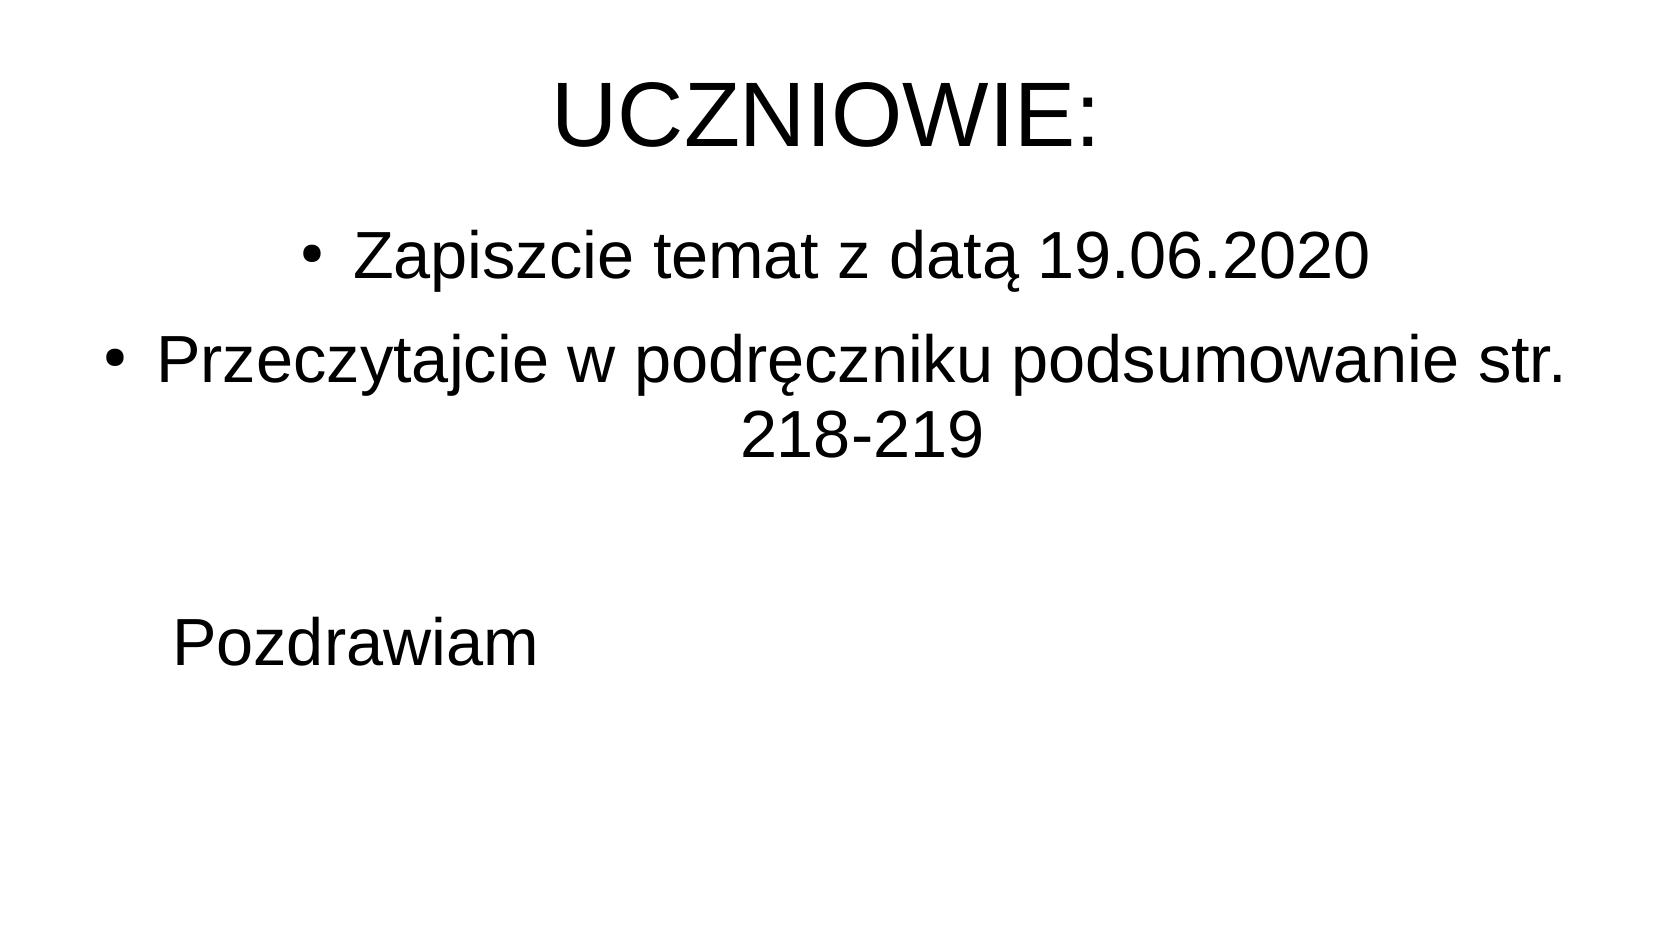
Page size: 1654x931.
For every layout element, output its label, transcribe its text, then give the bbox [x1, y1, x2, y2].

title UCZNIOWIE: [82, 37, 1571, 193]
list Zapiszcie temat z datą 19.06.2020 Przeczytajcie w podręczniku podsumowanie str. 218-219 Pozdrawiam [82, 217, 1571, 758]
